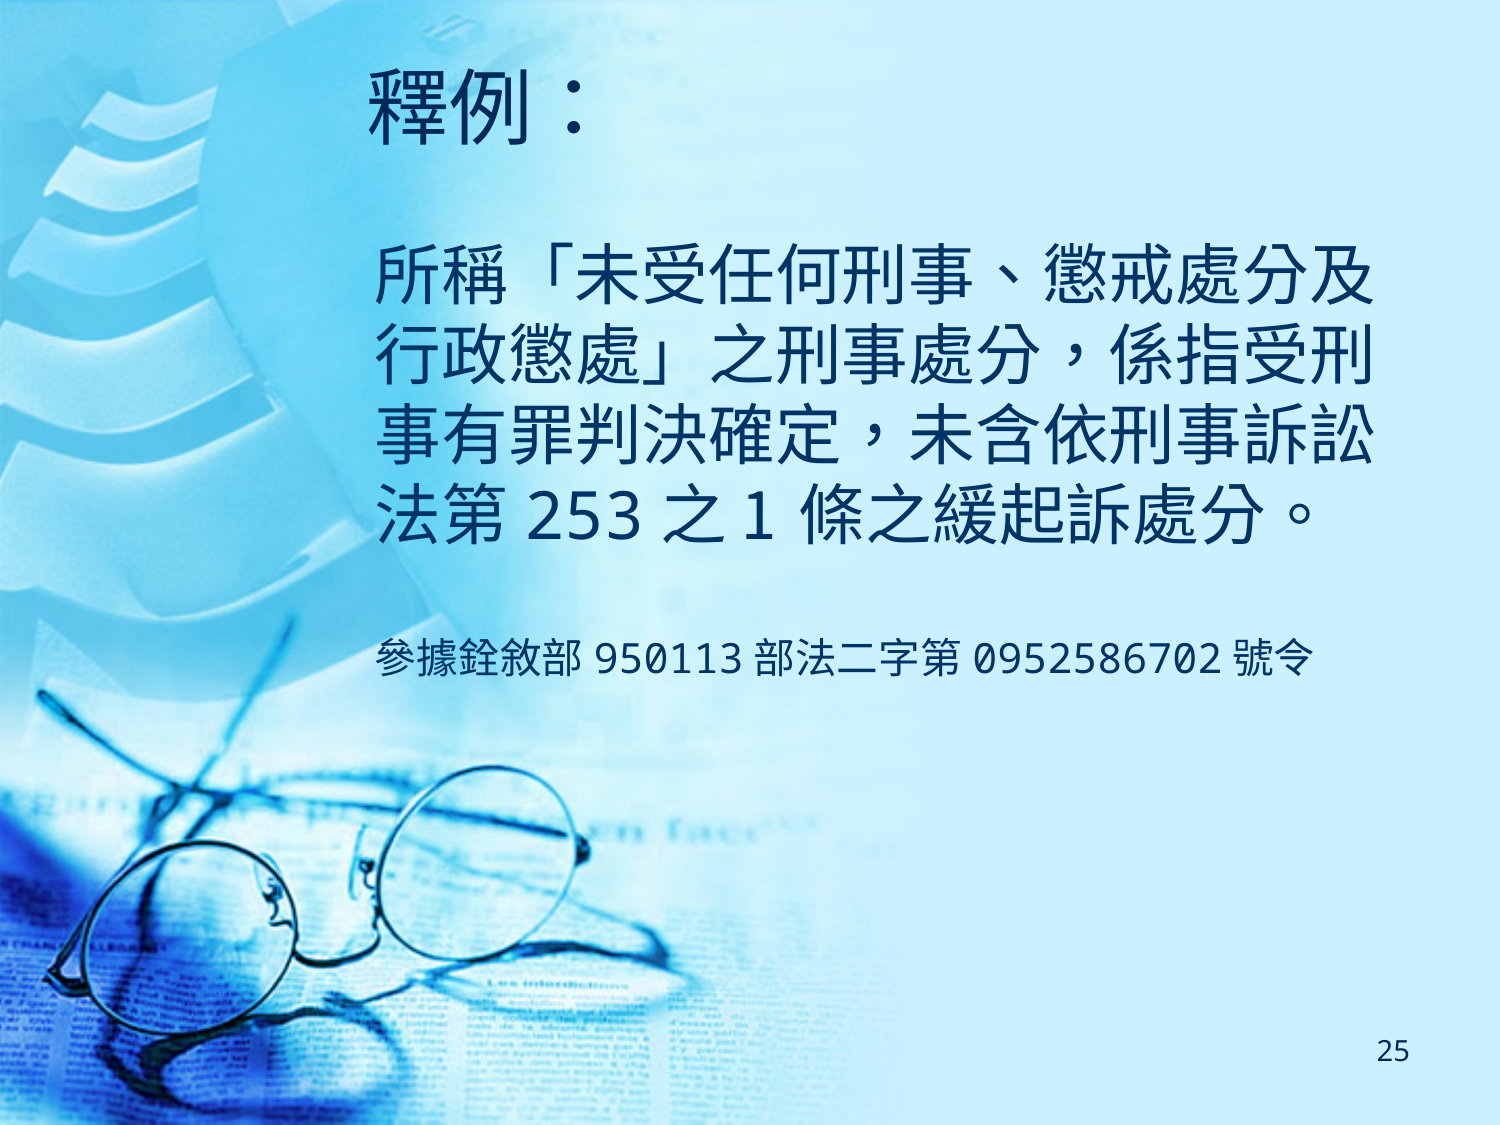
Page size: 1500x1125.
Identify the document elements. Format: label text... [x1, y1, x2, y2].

text_box 所稱「未受任何刑事、懲戒處分及行政懲處」之刑事處分，係指受刑事有罪判決確定，未含依刑事訴訟法第253之1條之緩起訴處分。 參據銓敘部950113部法二字第0952586702號令 [360, 224, 1435, 691]
picture [0, 0, 1500, 1125]
text_box 釋例： [312, 42, 669, 169]
